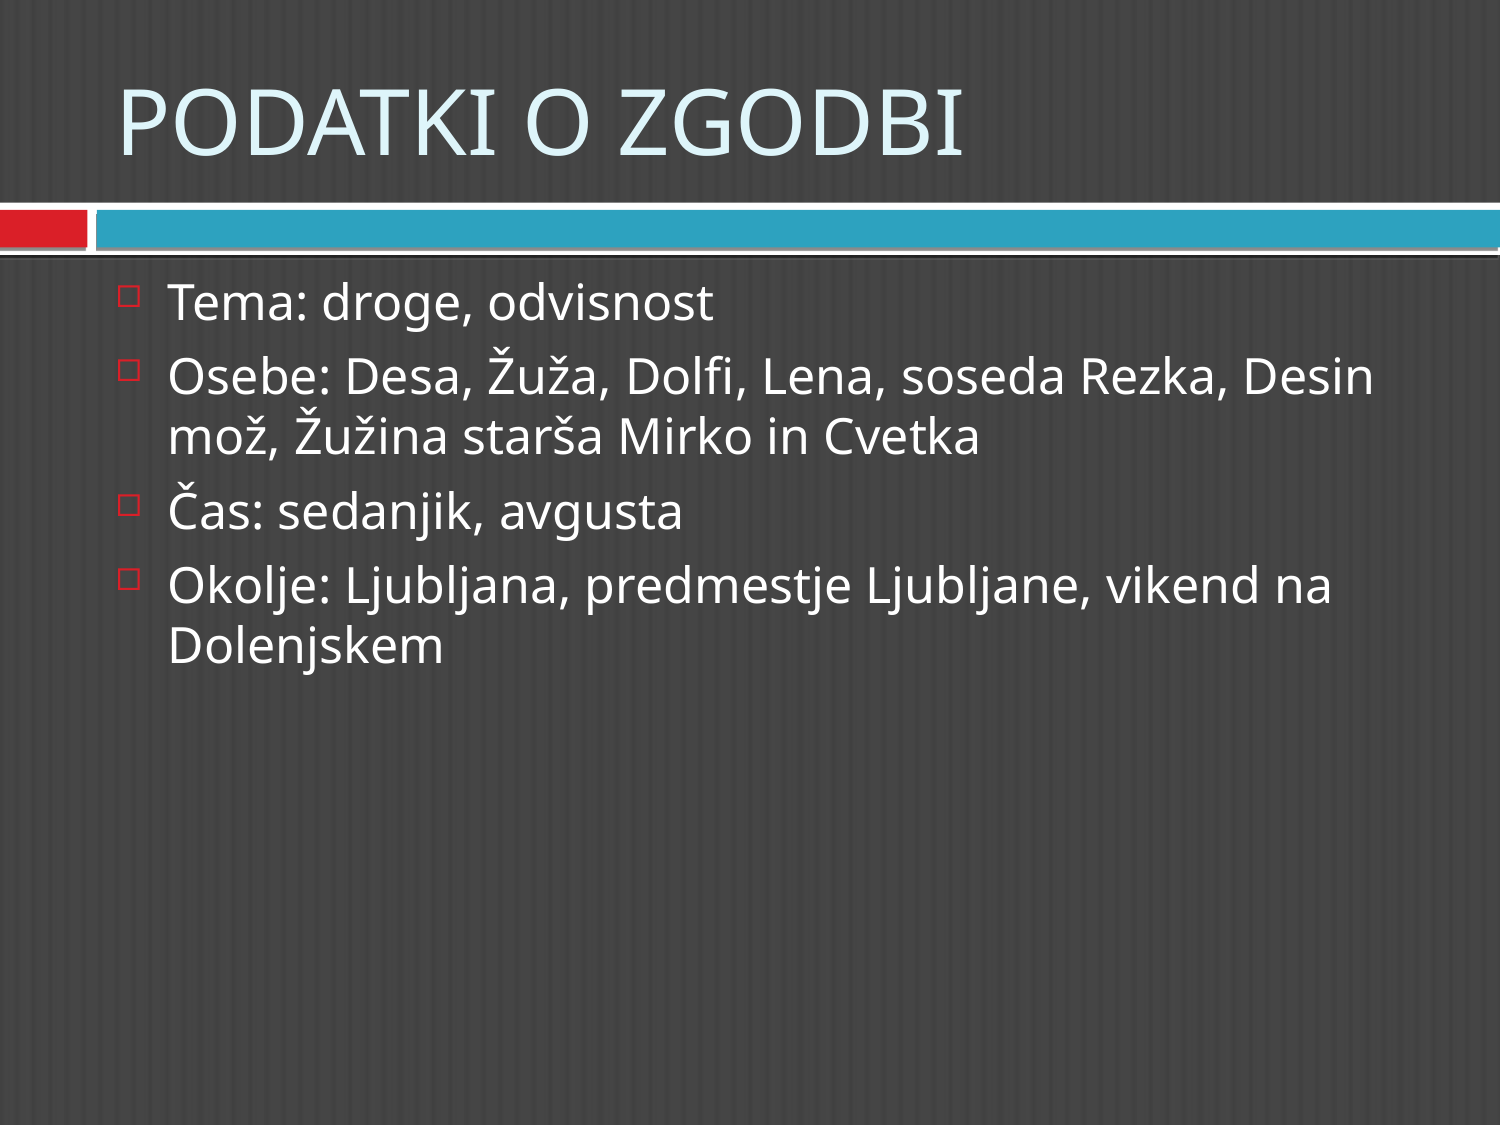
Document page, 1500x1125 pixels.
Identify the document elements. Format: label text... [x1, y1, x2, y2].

picture [0, 255, 1500, 1125]
picture [0, 0, 1500, 202]
title PODATKI O ZGODBI [100, 37, 1438, 200]
list Tema: droge, odvisnost Osebe: Desa, Žuža, Dolfi, Lena, soseda Rezka, Desin mož, Žužina starša Mirko in Cvetka Čas: sedanjik, avgusta Okolje: Ljubljana, predmestje Ljubljane, vikend na Dolenjskem [100, 262, 1438, 1000]
